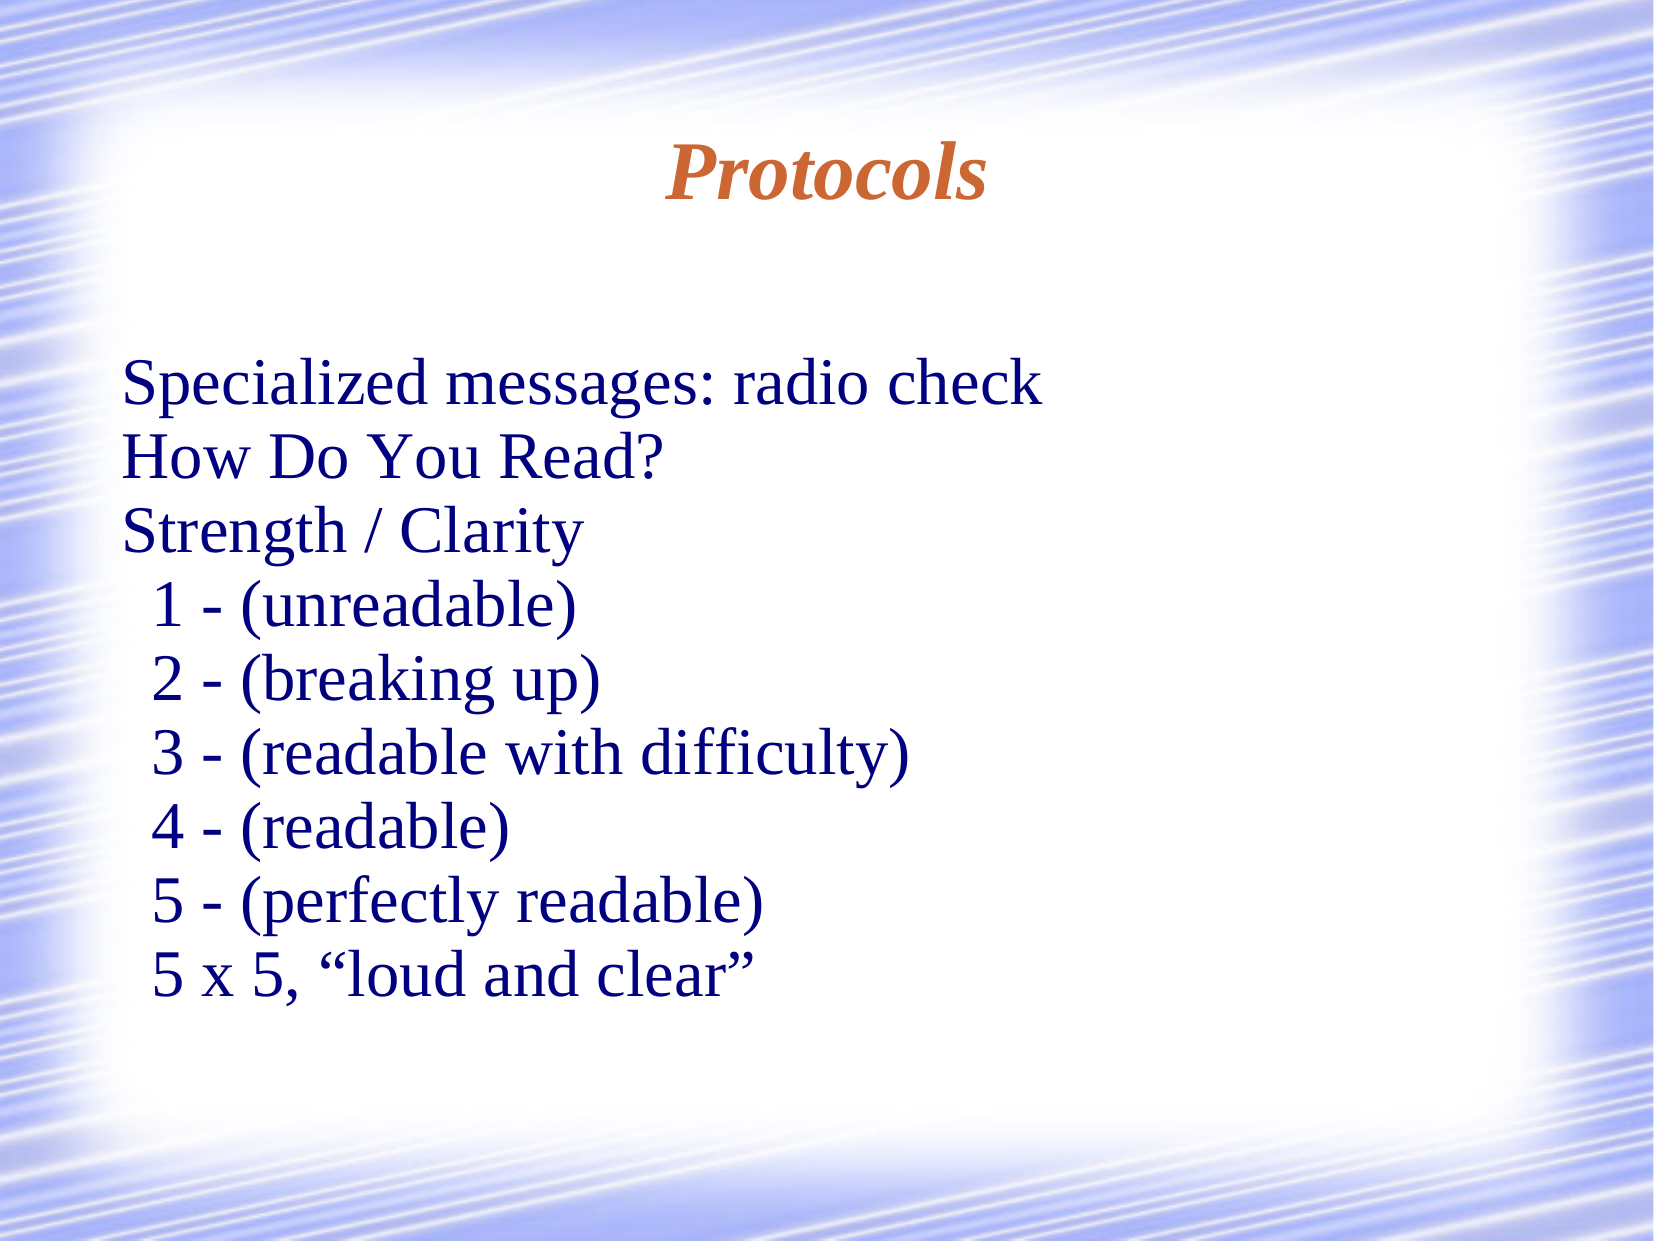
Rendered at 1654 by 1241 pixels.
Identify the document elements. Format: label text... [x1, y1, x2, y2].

list Specialized messages: radio check How Do You Read? Strength / Clarity 1 - (unreadable) 2 - (breaking up) 3 - (readable with difficulty) 4 - (readable) 5 - (perfectly readable) 5 x 5, “loud and clear” [121, 344, 1534, 1127]
title Protocols [121, 67, 1534, 275]
picture [0, 0, 1654, 1241]
